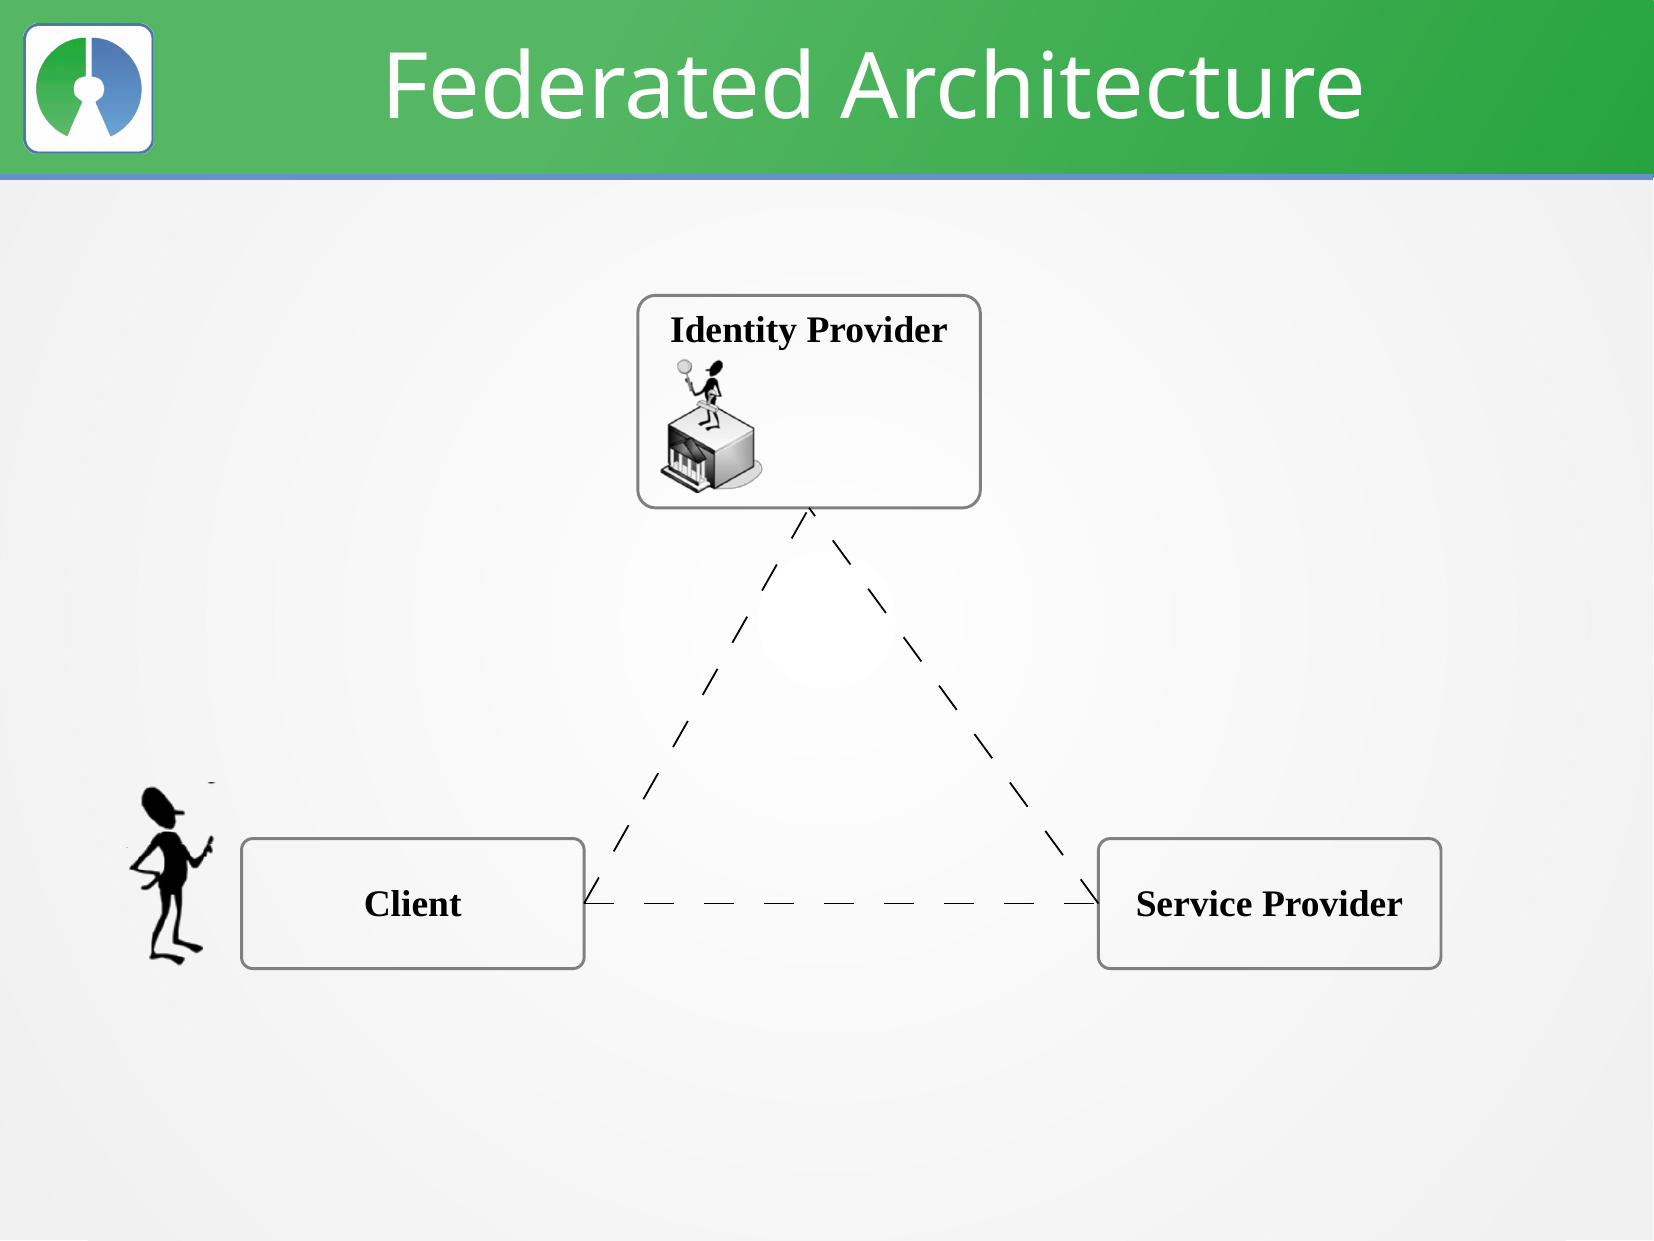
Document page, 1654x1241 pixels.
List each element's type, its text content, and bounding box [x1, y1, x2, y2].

picture [126, 782, 217, 969]
picture [655, 354, 768, 497]
picture [23, 23, 154, 154]
text_box Client [241, 838, 585, 969]
text_box Identity Provider [637, 295, 981, 508]
text_box Service Provider [1098, 838, 1442, 969]
title Federated Architecture [177, 11, 1571, 154]
